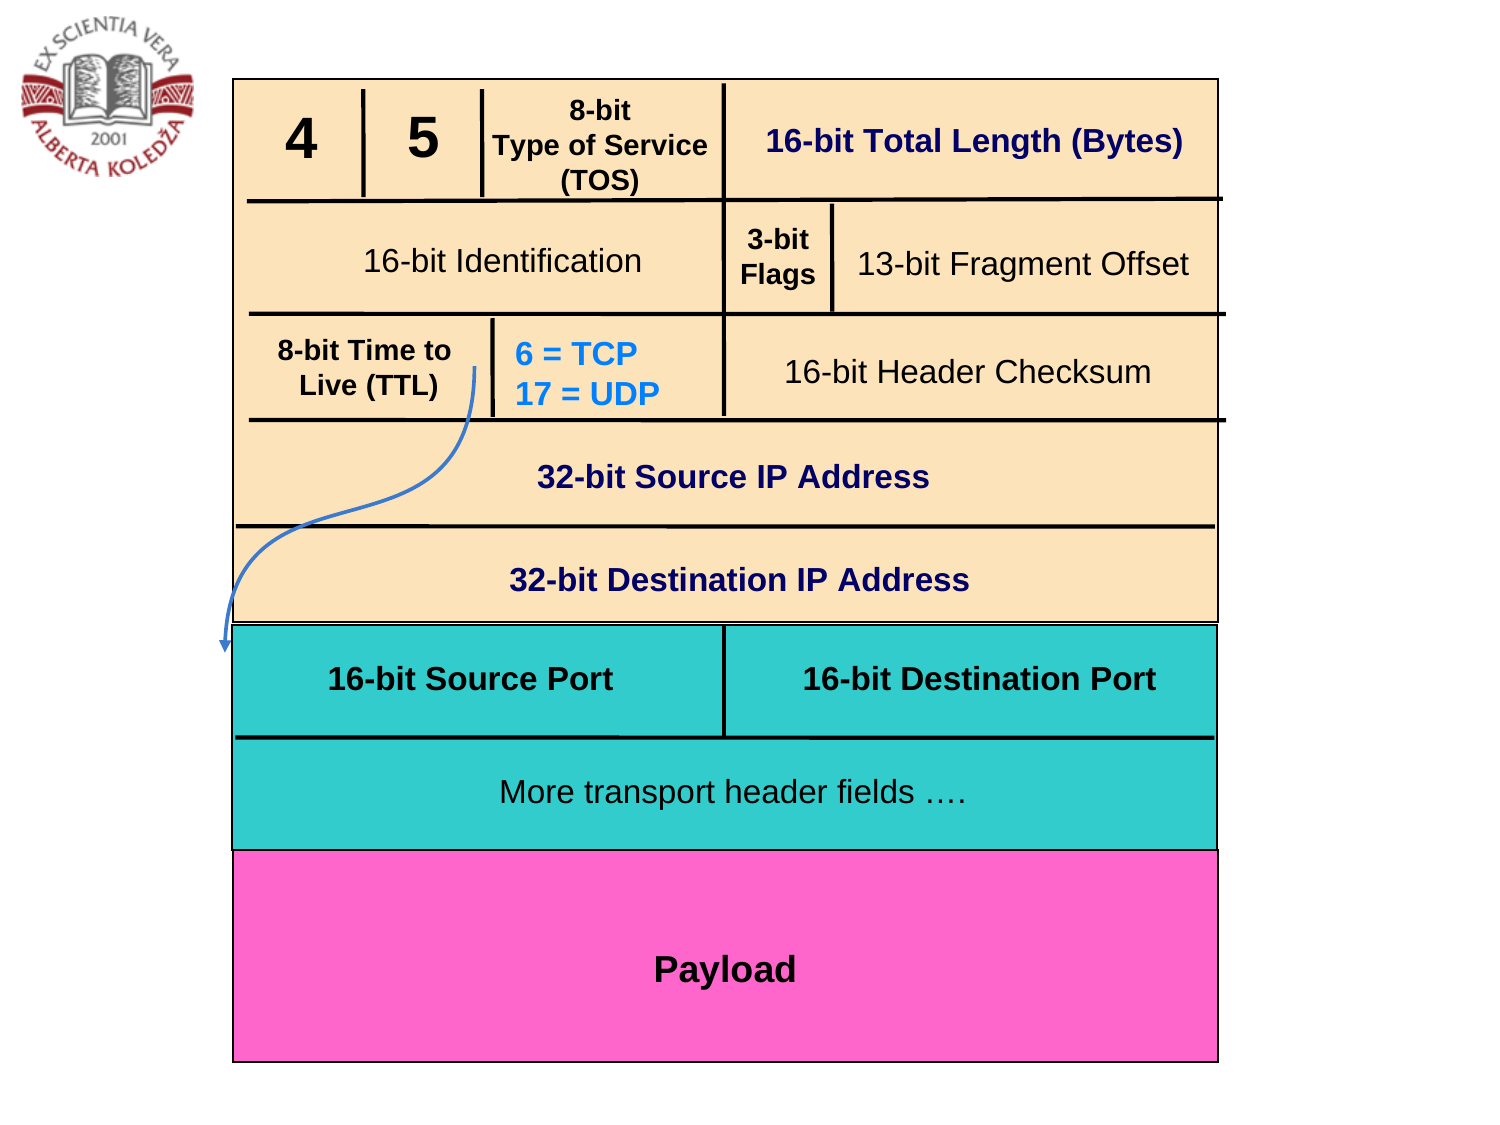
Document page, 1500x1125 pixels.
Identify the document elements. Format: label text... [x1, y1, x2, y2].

text_box [232, 423, 1219, 623]
text_box 13-bit Fragment Offset [842, 235, 1205, 290]
text_box 16-bit Identification [348, 232, 658, 287]
text_box 8-bit Time to Live (TTL) [262, 323, 475, 409]
text_box [232, 79, 1219, 589]
text_box More transport header fields …. [484, 762, 983, 817]
text_box Payload [638, 937, 813, 998]
text_box 16-bit Destination Port [787, 649, 1173, 705]
text_box 4 [270, 92, 333, 177]
picture [21, 16, 194, 177]
text_box 16-bit Header Checksum [769, 342, 1168, 398]
text_box 8-bit Type of Service (TOS) [477, 84, 724, 204]
text_box 16-bit Total Length (Bytes) [750, 112, 1200, 167]
text_box [232, 624, 1218, 1063]
text_box [726, 201, 1219, 311]
text_box 32-bit Source IP Address [522, 448, 946, 503]
text_box [726, 298, 830, 311]
text_box 3-bit Flags [725, 213, 832, 298]
text_box 6 = TCP 17 = UDP [500, 324, 676, 420]
text_box 5 [392, 92, 456, 177]
text_box 32-bit Destination IP Address [494, 550, 986, 606]
text_box 16-bit Source Port [312, 649, 629, 705]
